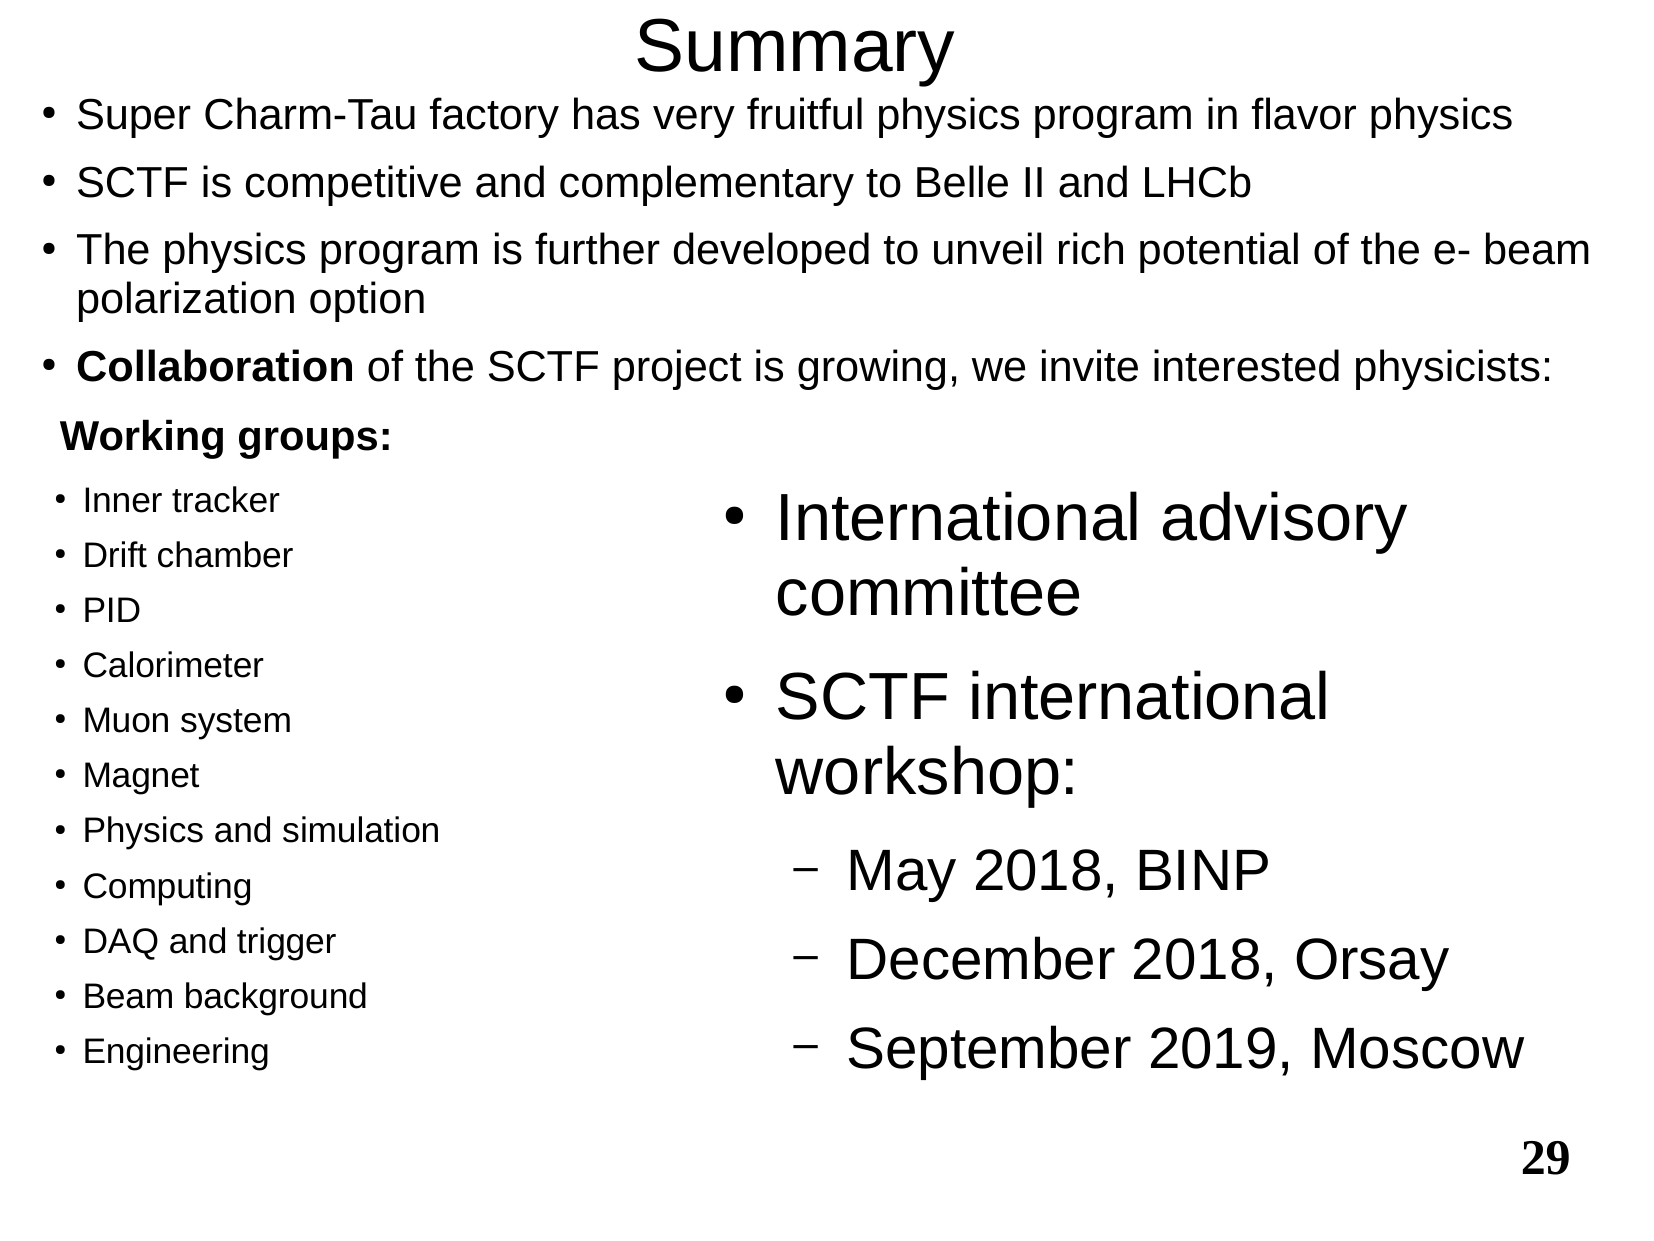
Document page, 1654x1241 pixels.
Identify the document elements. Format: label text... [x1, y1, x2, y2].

title Summary [510, 3, 1081, 88]
text_box Working groups: [45, 405, 488, 476]
list Super Charm-Tau factory has very fruitful physics program in flavor physics SCTF is competitive and complementary to Belle II and LHCb The physics program is further developed to unveil rich potential of the e- beam polarization option Collaboration of the SCTF project is growing, we invite interested physicists: [30, 90, 1636, 421]
list Inner tracker Drift chamber PID Calorimeter Muon system Magnet Physics and simulation Computing DAQ and trigger Beam background Engineering [45, 480, 526, 1081]
list International advisory committee SCTF international workshop: May 2018, BINP December 2018, Orsay September 2019, Moscow [705, 480, 1546, 1125]
